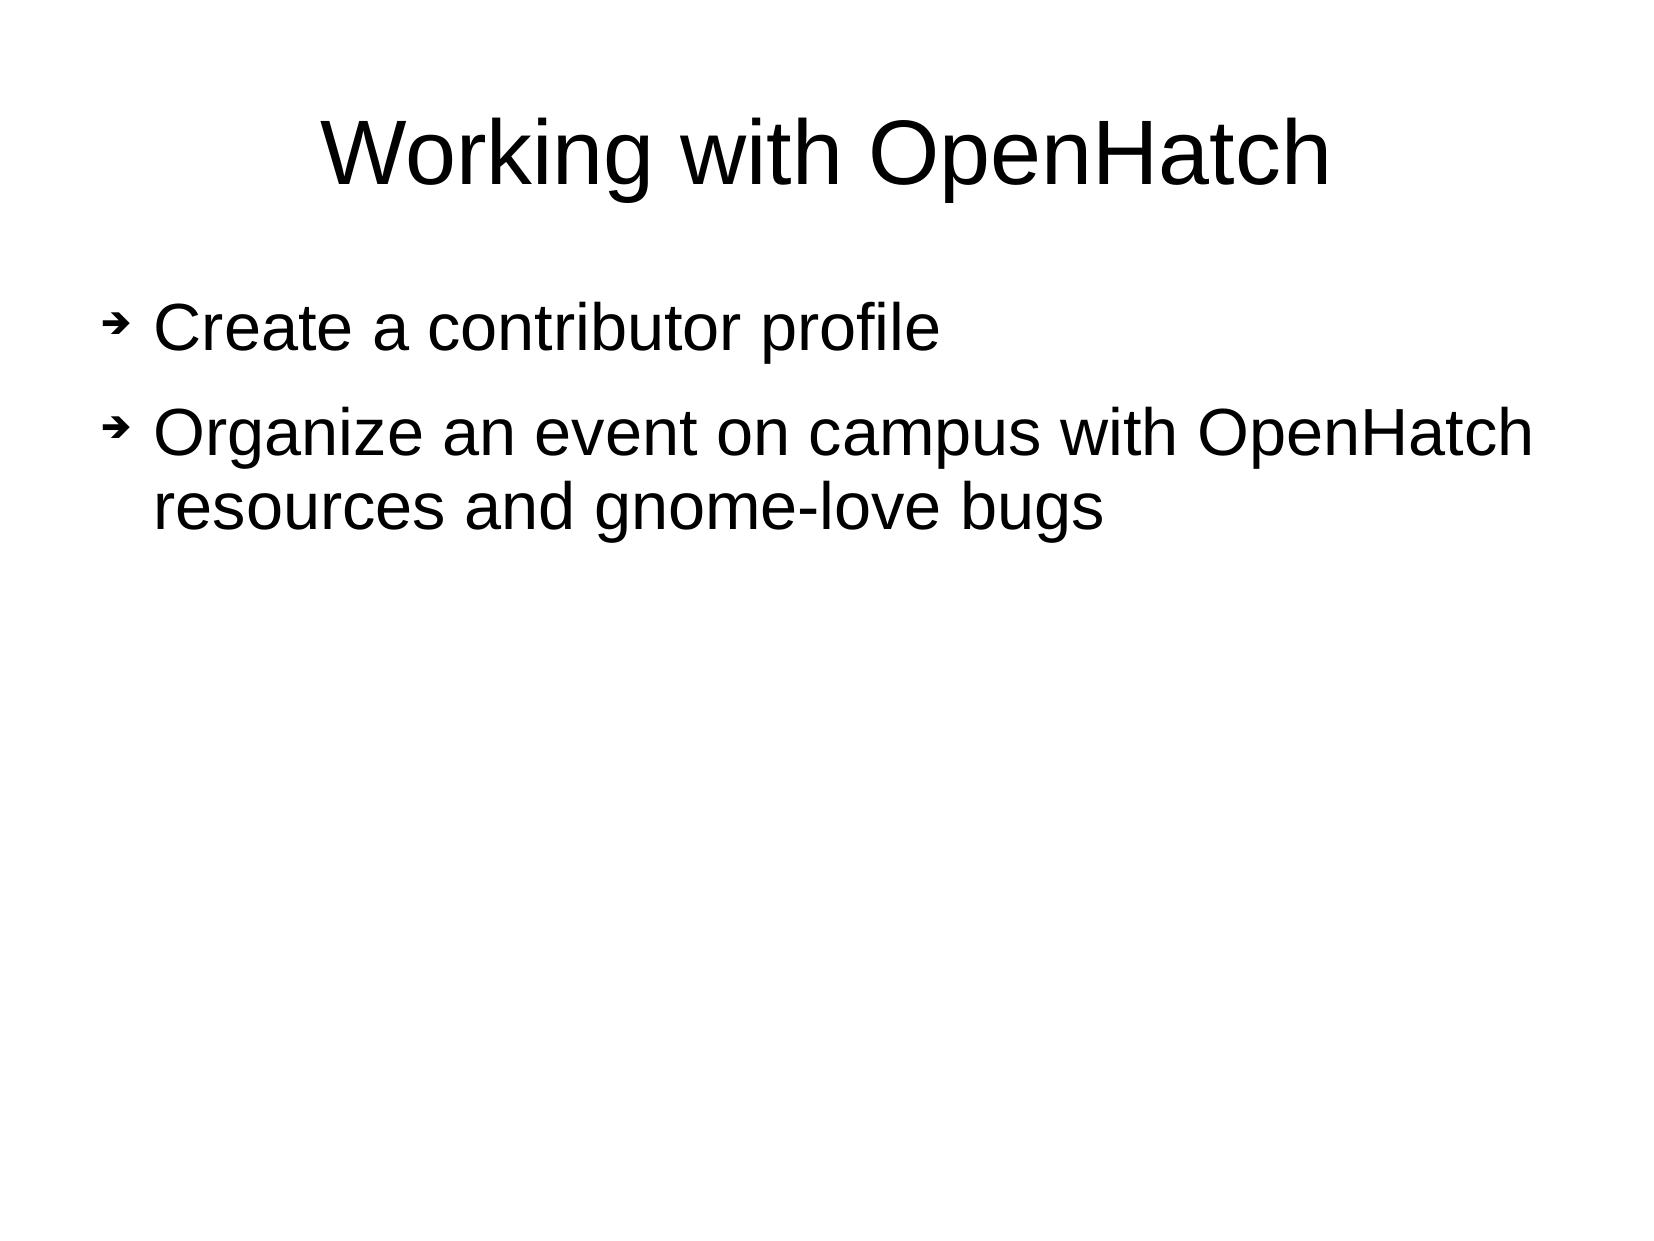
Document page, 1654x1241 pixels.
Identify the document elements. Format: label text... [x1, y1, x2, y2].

title Working with OpenHatch [82, 49, 1571, 257]
list Create a contributor profile Organize an event on campus with OpenHatch resources and gnome-love bugs [82, 290, 1571, 1010]
